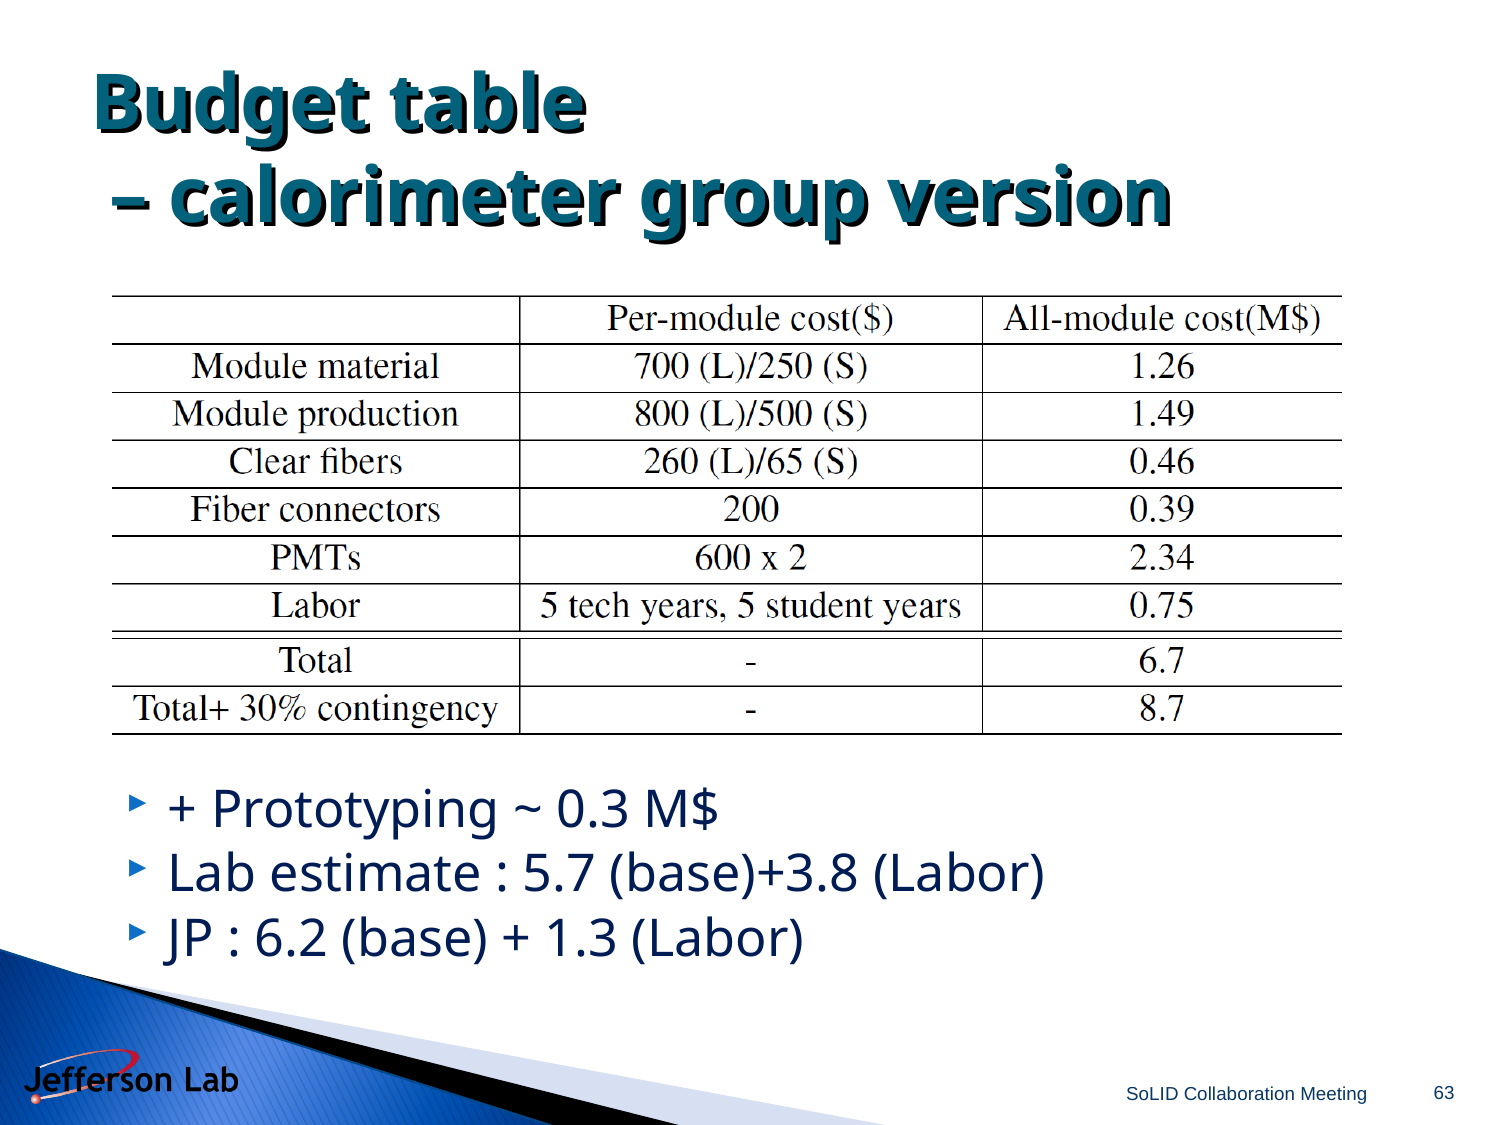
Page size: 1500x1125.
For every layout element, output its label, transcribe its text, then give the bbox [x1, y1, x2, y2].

text_box 63 [1418, 1051, 1479, 1112]
list + Prototyping ~ 0.3 M$ Lab estimate : 5.7 (base)+3.8 (Labor) JP : 6.2 (base) + 1.3 (Labor) [75, 774, 1426, 986]
text_box SoLID Collaboration Meeting [1074, 1051, 1418, 1112]
picture [87, 275, 1369, 751]
title Budget table – calorimeter group version [75, 45, 1426, 233]
